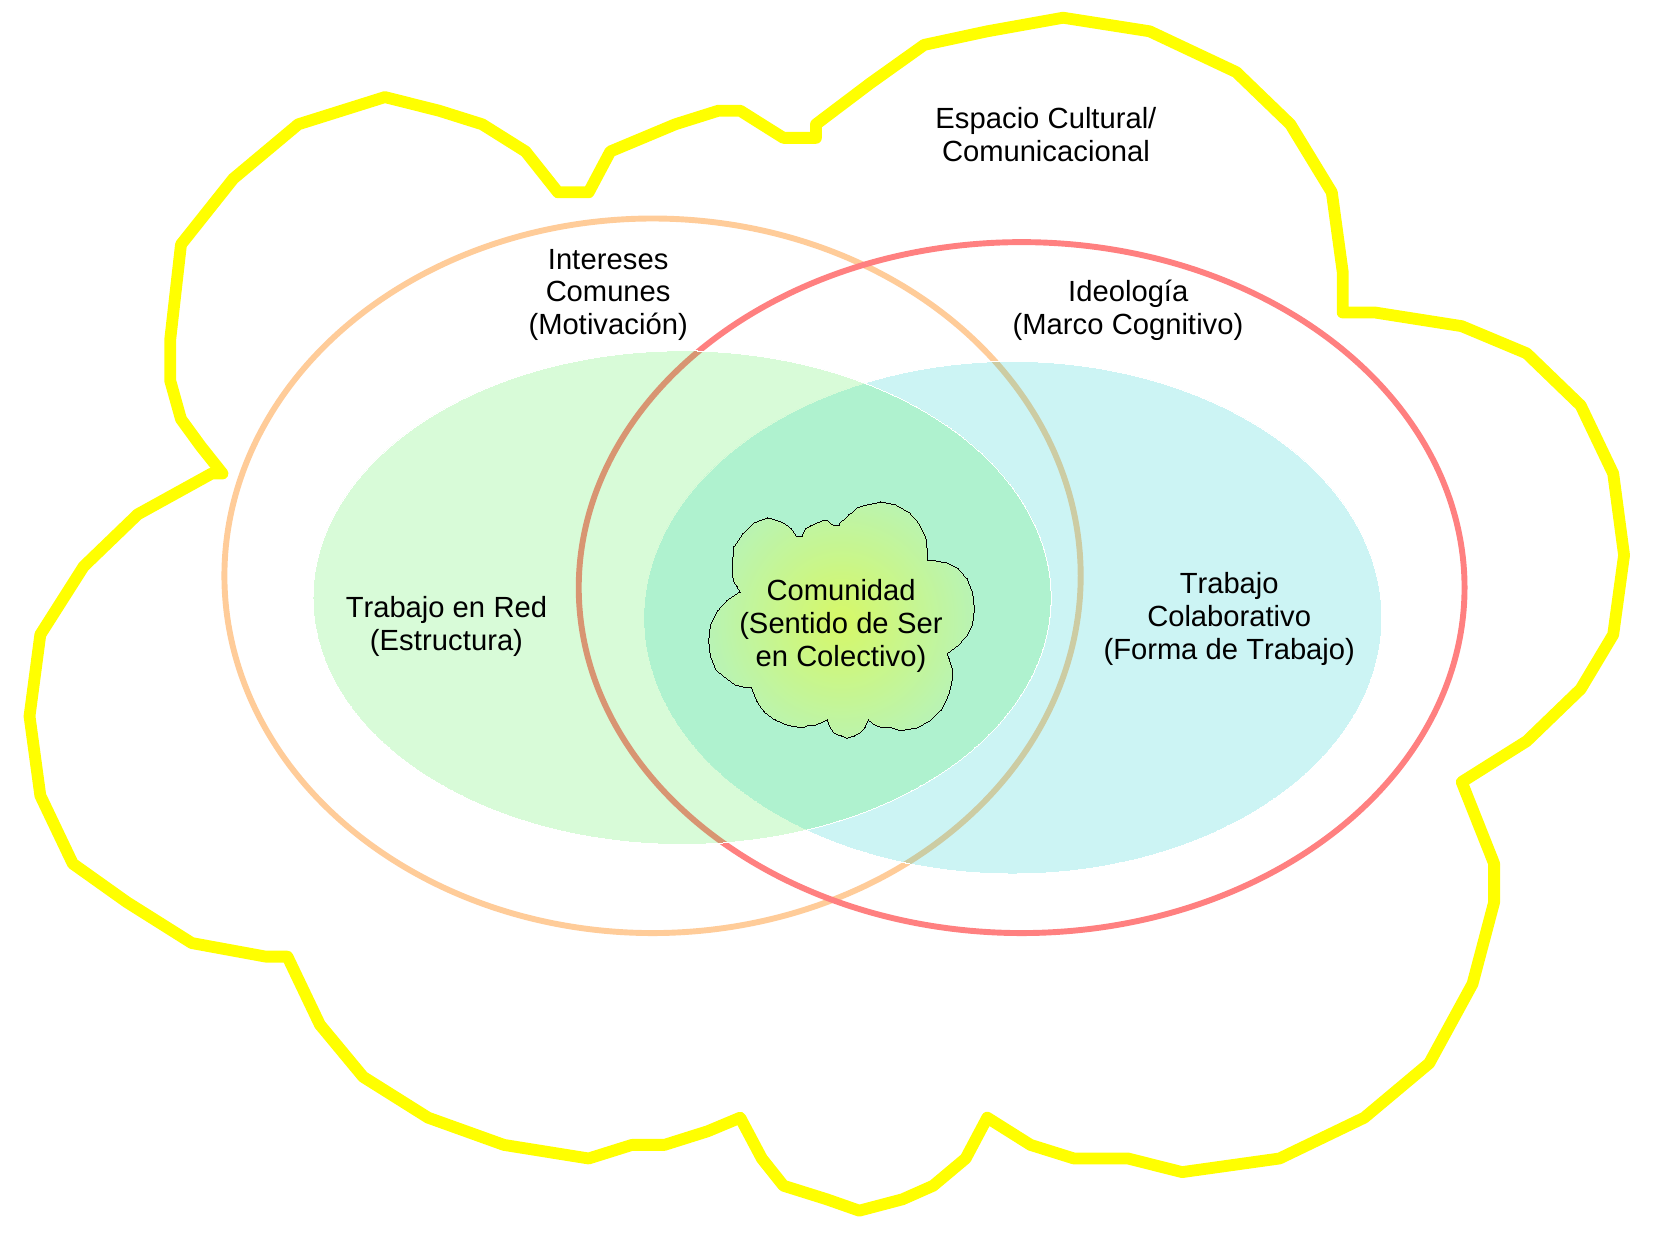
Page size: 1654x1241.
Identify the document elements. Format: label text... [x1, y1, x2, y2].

text_box Intereses Comunes (Motivación) [513, 235, 703, 349]
text_box Espacio Cultural/ Comunicacional [920, 94, 1172, 175]
text_box Trabajo Colaborativo (Forma de Trabajo) [1088, 560, 1371, 674]
text_box Trabajo en Red (Estructura) [331, 583, 563, 665]
text_box Ideología (Marco Cognitivo) [998, 268, 1259, 349]
text_box [312, 350, 1382, 875]
text_box Comunidad (Sentido de Ser en Colectivo) [724, 566, 958, 681]
